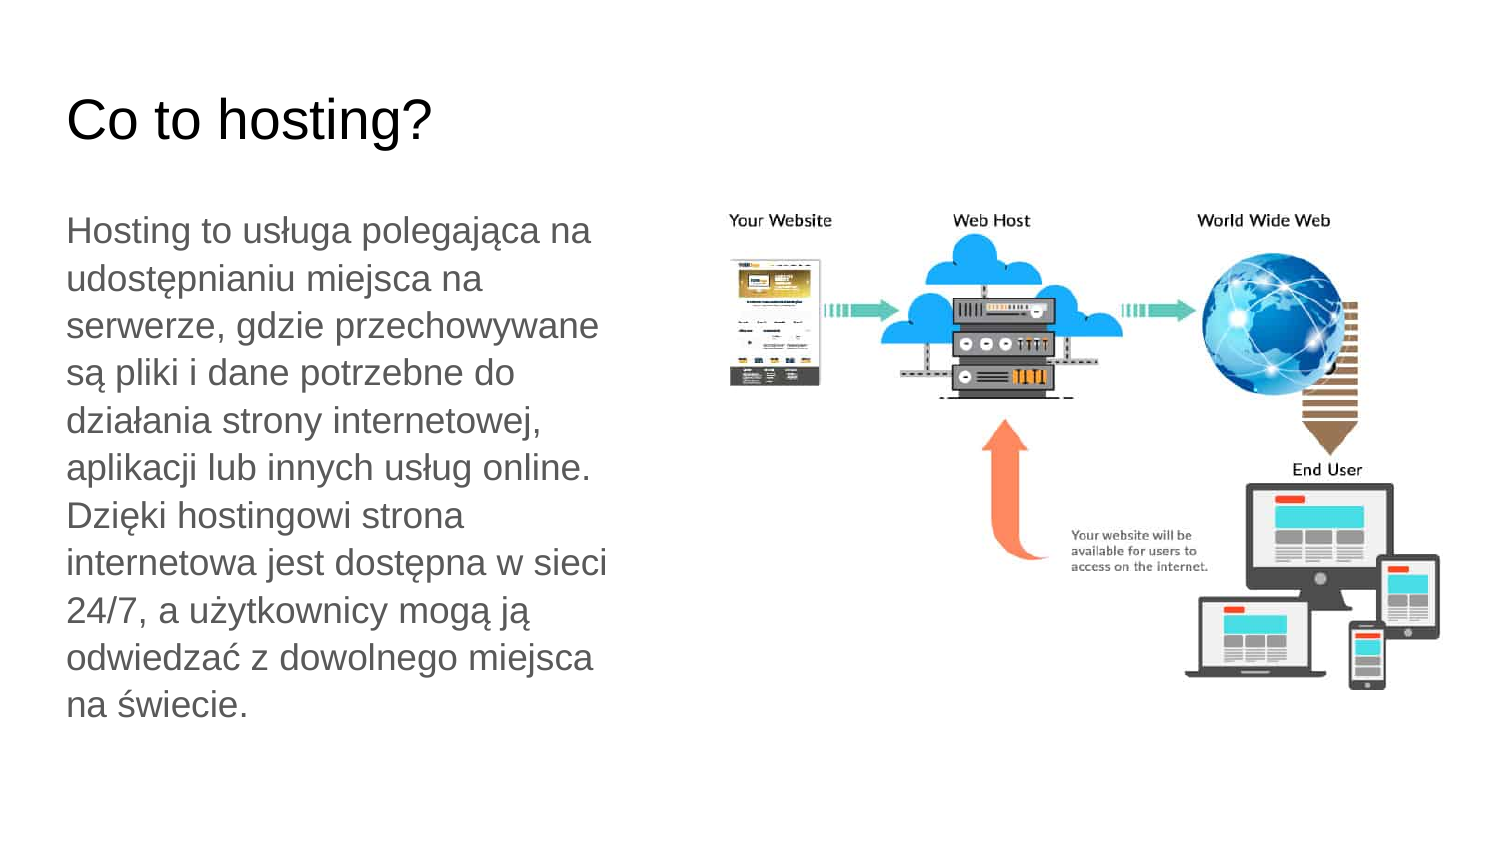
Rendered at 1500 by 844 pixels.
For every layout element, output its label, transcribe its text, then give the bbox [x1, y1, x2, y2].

picture [655, 191, 1475, 701]
title Co to hosting? [51, 72, 1449, 167]
list Hosting to usługa polegająca na udostępnianiu miejsca na serwerze, gdzie przechowywane są pliki i dane potrzebne do działania strony internetowej, aplikacji lub innych usług online. Dzięki hostingowi strona internetowa jest dostępna w sieci 24/7, a użytkownicy mogą ją odwiedzać z dowolnego miejsca na świecie. [51, 189, 631, 750]
